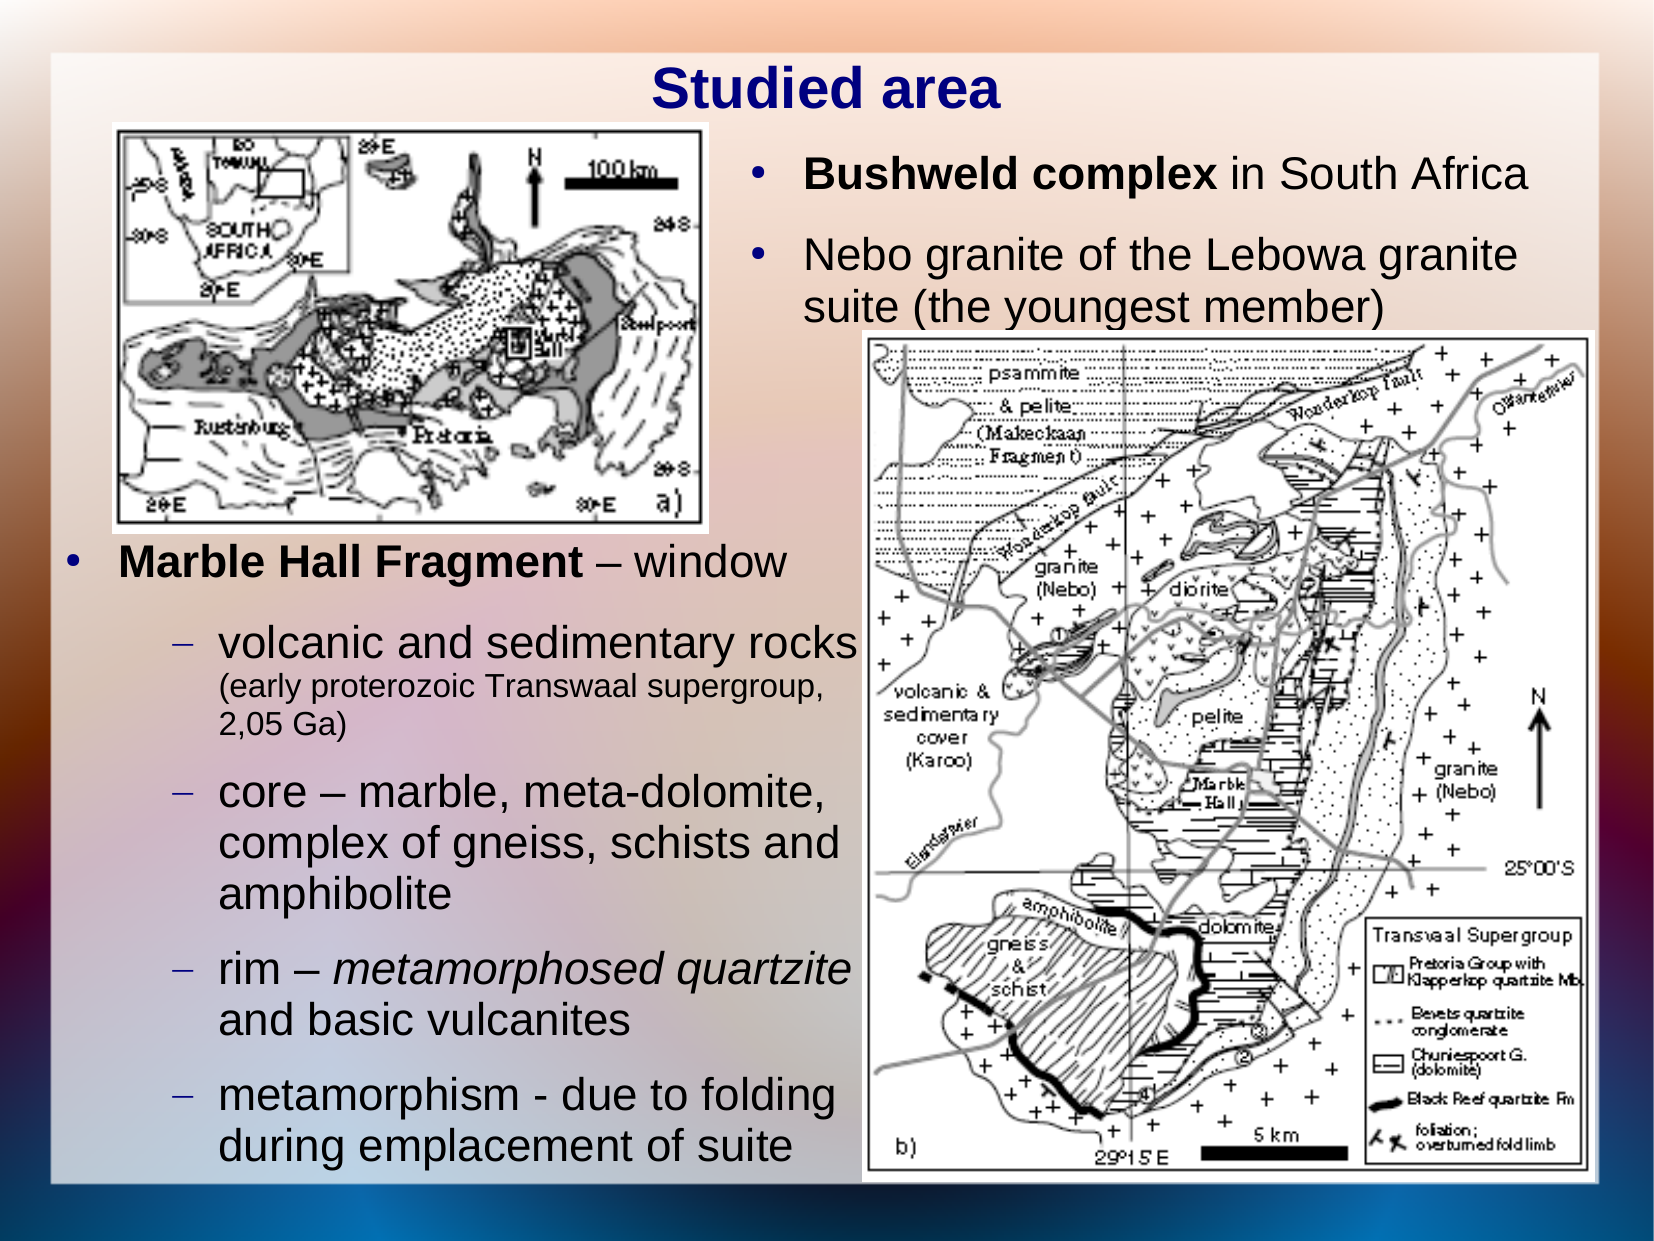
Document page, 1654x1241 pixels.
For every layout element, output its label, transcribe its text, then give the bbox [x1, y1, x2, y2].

list Marble Hall Fragment – window volcanic and sedimentary rocks (early proterozoic Transwaal supergroup, 2,05 Ga) core – marble, meta-dolomite, complex of gneiss, schists and amphibolite rim – metamorphosed quartzite and basic vulcanites metamorphism - due to folding during emplacement of suite [47, 535, 862, 1172]
list Bushweld complex in South Africa Nebo granite of the Lebowa granite suite (the youngest member) [732, 148, 1560, 333]
picture [0, 0, 1654, 1241]
title Studied area [82, 0, 1571, 192]
